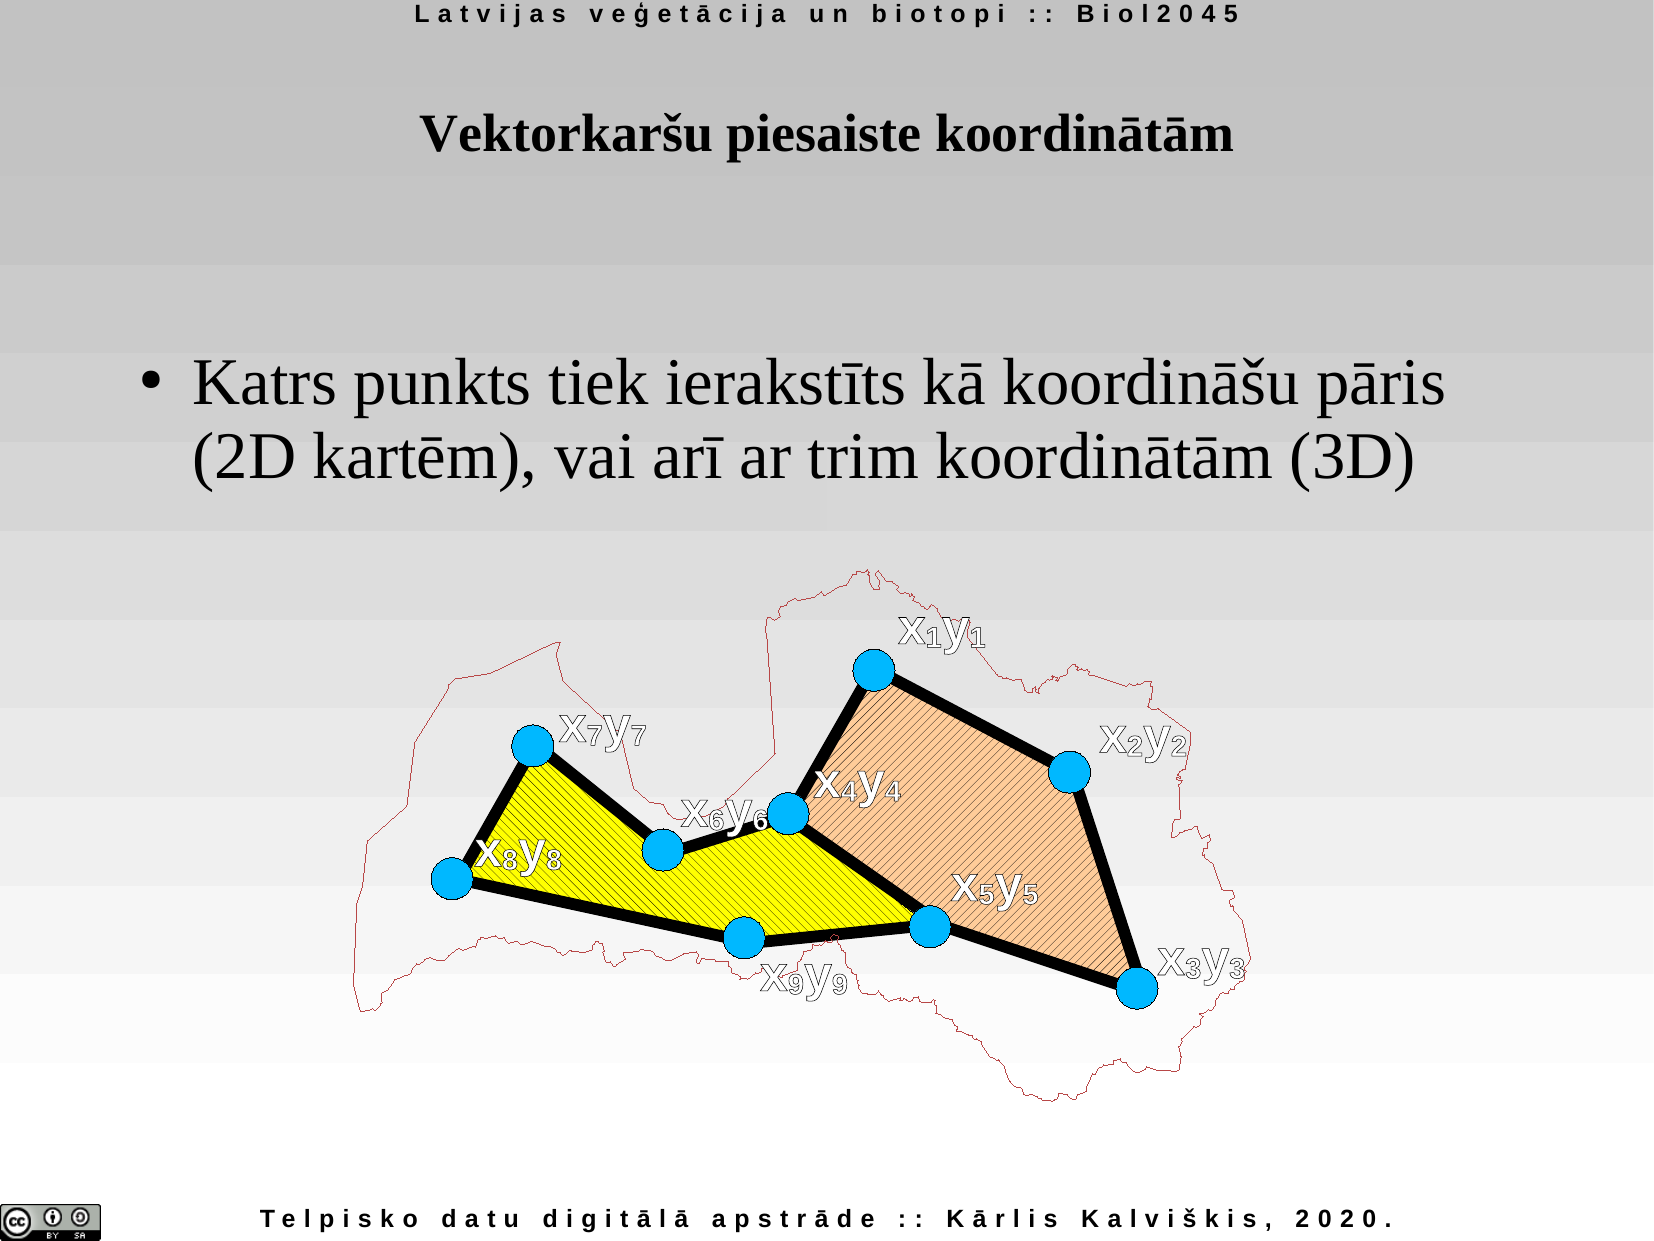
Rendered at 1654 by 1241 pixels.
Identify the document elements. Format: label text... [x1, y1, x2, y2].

picture [0, 0, 1654, 1241]
list Katrs punkts tiek ierakstīts kā koordināšu pāris (2D kartēm), vai arī ar trim koordinātām (3D) [121, 344, 1534, 1127]
text_box [431, 857, 474, 900]
text_box x6y6 [680, 773, 769, 846]
text_box x4y4 [813, 743, 902, 817]
title Vektorkaršu piesaiste koordinātām [121, 102, 1534, 311]
text_box x5y5 [950, 847, 1039, 920]
text_box x9y9 [760, 937, 849, 1010]
text_box x8y8 [474, 812, 563, 886]
text_box x7y7 [558, 688, 647, 761]
text_box x3y3 [1157, 921, 1246, 994]
text_box x2y2 [1099, 698, 1188, 772]
text_box x1y1 [897, 590, 986, 663]
text_box [504, 649, 1158, 1010]
